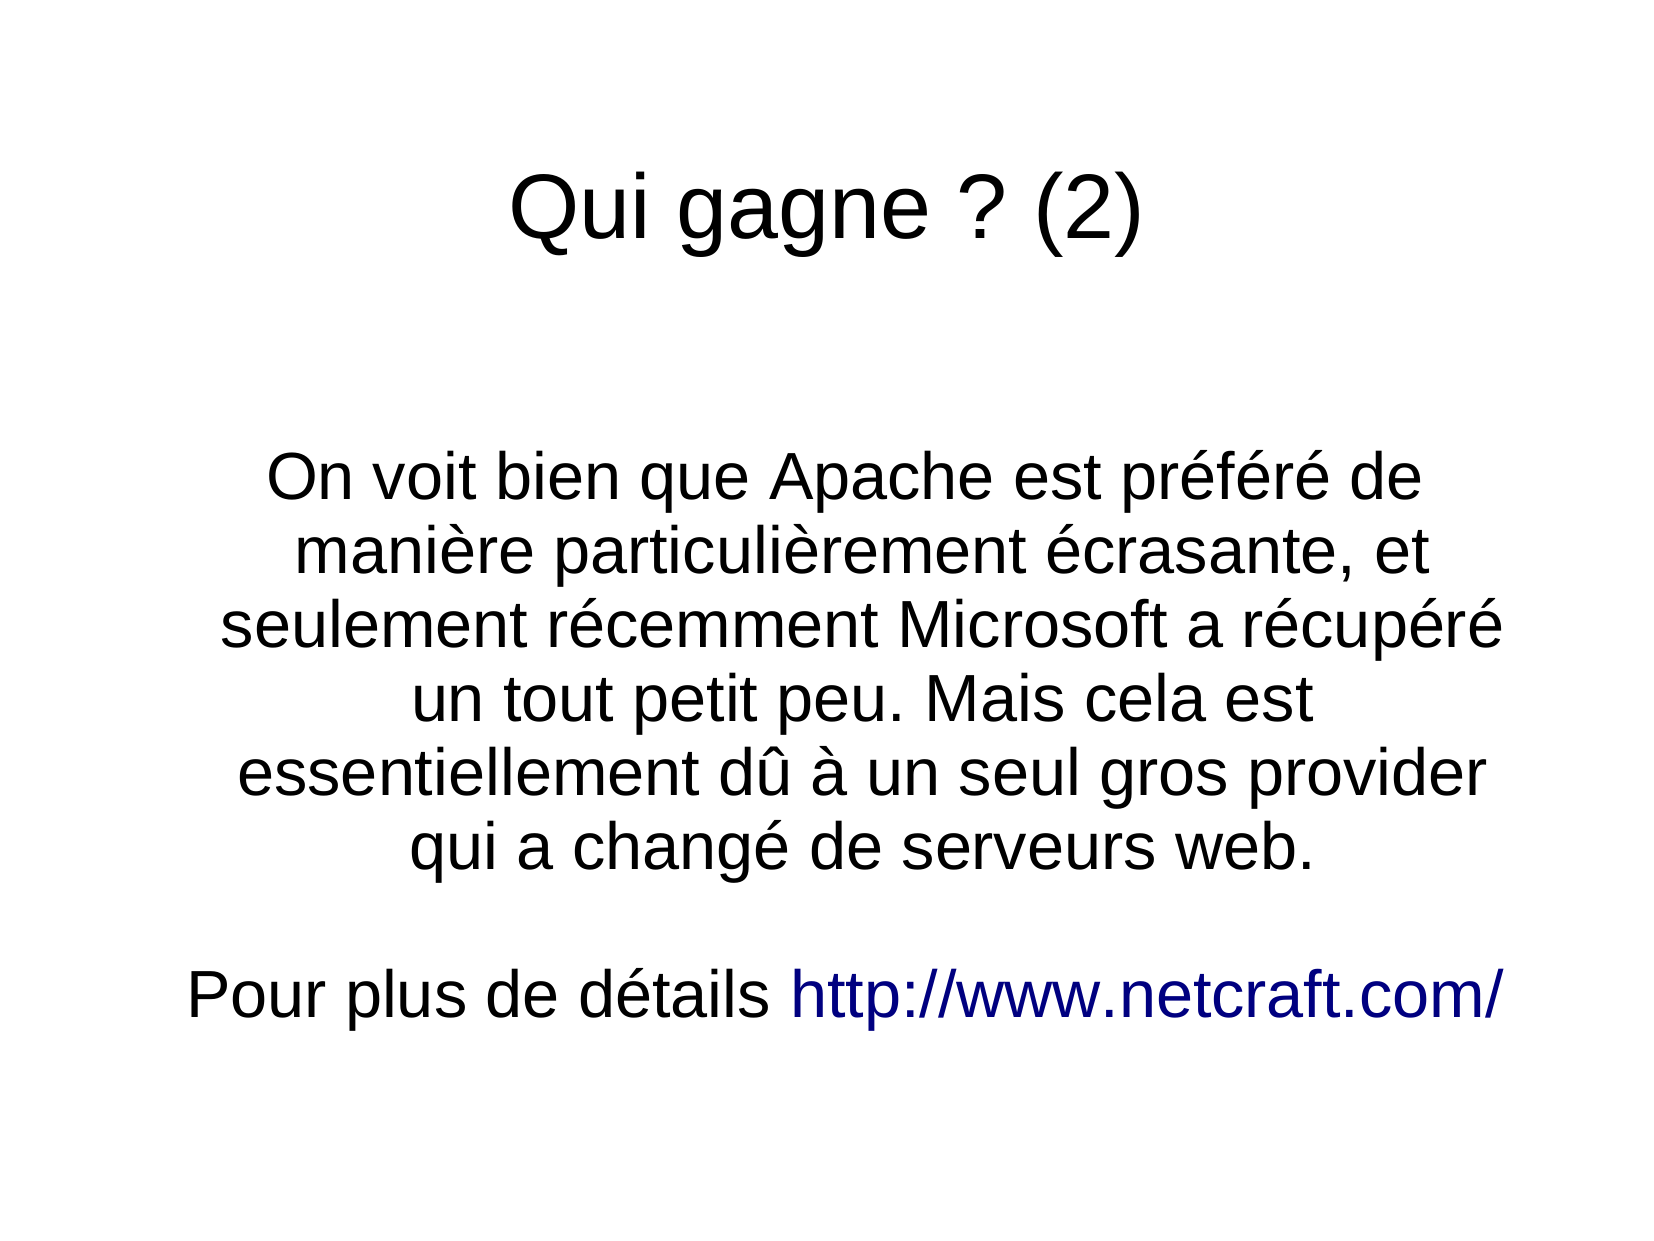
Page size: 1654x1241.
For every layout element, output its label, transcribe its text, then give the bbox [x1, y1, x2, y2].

subtitle On voit bien que Apache est préféré de manière particulièrement écrasante, et seulement récemment Microsoft a récupéré un tout petit peu. Mais cela est essentiellement dû à un seul gros provider qui a changé de serveurs web. Pour plus de détails http://www.netcraft.com/ [121, 344, 1534, 1127]
title Qui gagne ? (2) [121, 102, 1534, 311]
